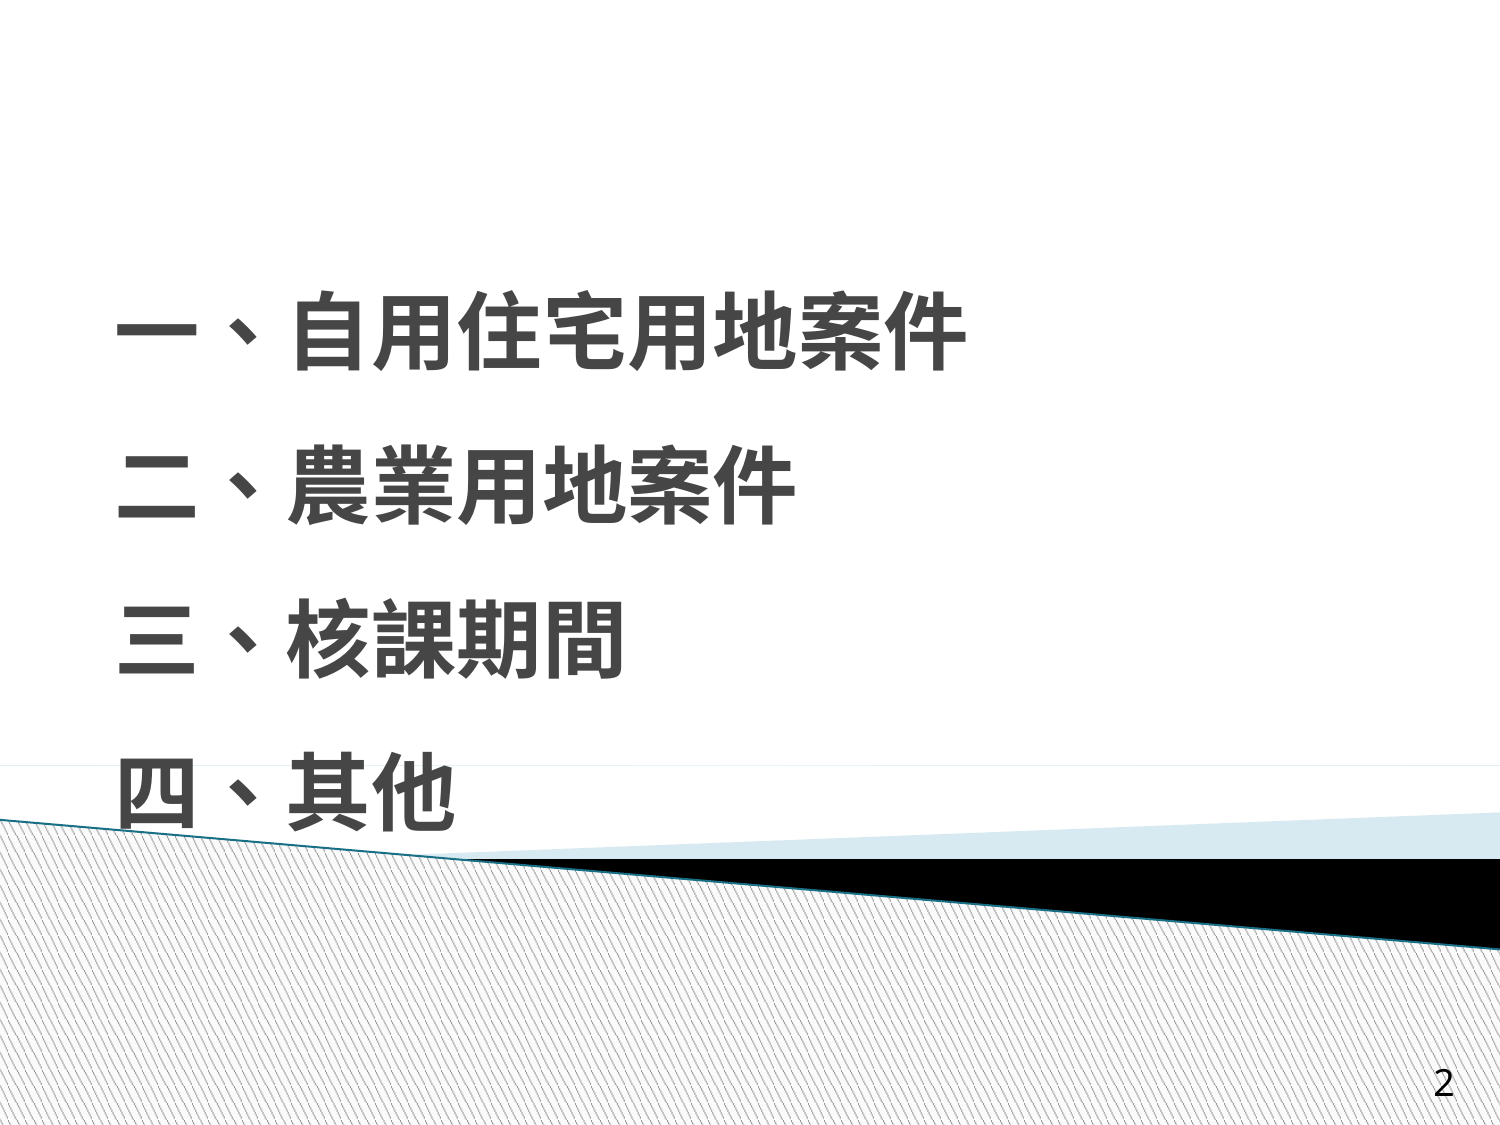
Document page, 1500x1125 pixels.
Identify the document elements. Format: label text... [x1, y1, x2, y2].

picture [0, 821, 1500, 1125]
slide_number <編號> [1418, 1051, 1479, 1112]
title 一、自用住宅用地案件 二、農業用地案件 三、核課期間 四、其他 [100, 219, 1471, 870]
